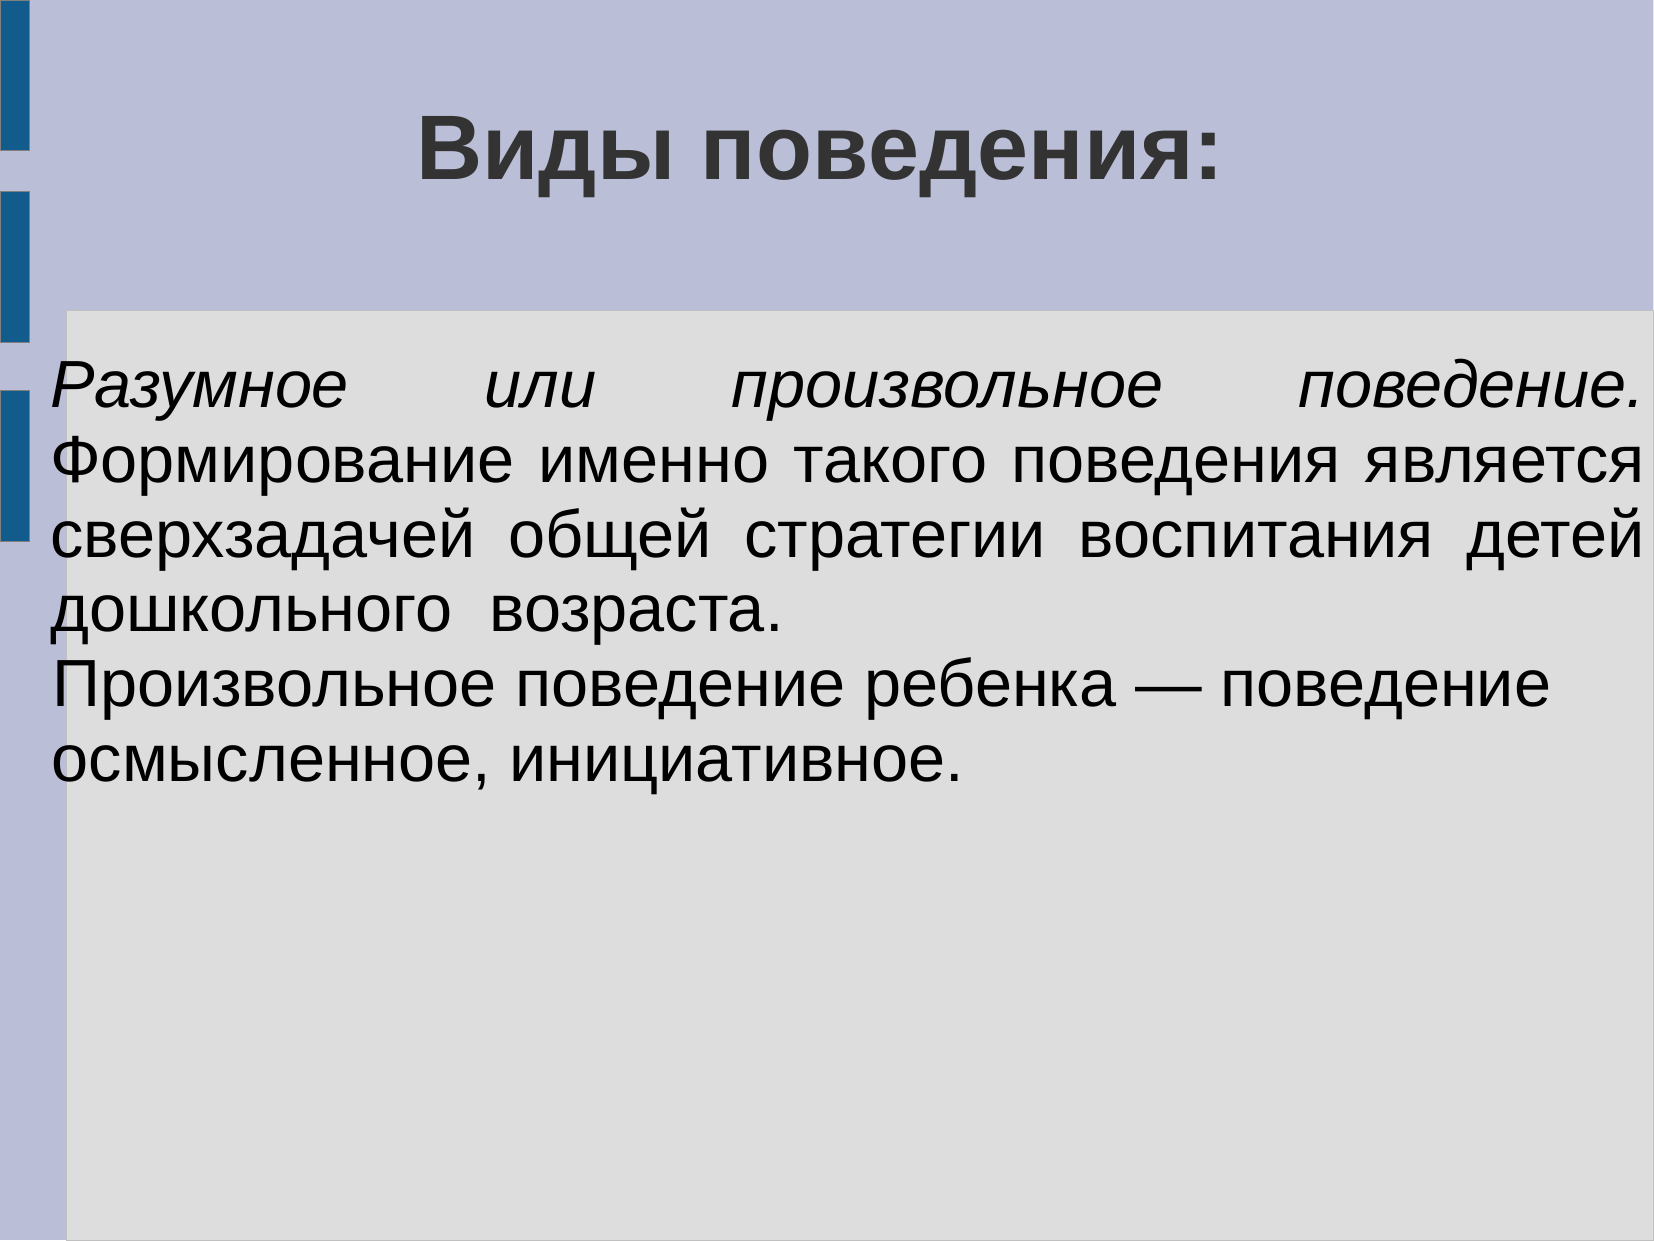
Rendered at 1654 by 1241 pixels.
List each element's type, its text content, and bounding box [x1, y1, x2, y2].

text_box Виды поведения: [389, 11, 1252, 284]
text_box Разумное или произвольное поведение. Формирование именно такого поведения является сверхзадачей общей стратегии воспитания детей дошкольного возраста. Произвольное поведение ребенка — поведение осмысленное, инициативное. [0, 339, 1654, 1241]
